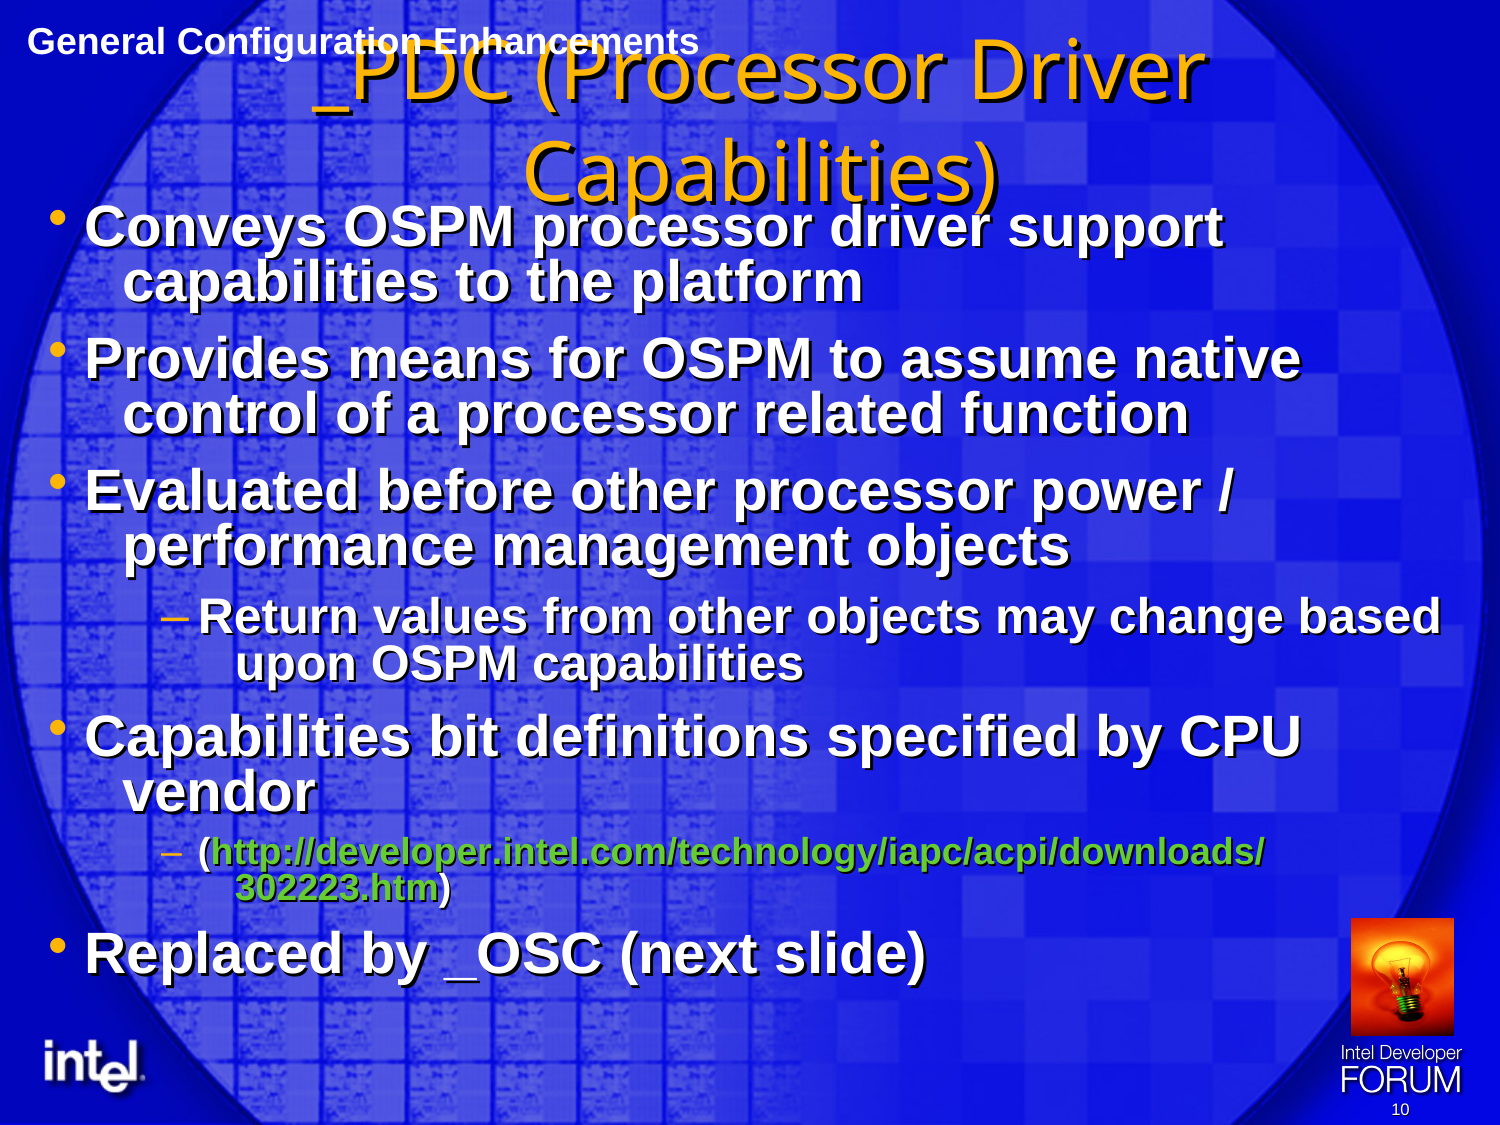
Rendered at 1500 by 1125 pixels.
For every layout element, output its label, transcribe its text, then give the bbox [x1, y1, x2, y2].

text_box General Configuration Enhancements [12, 12, 719, 71]
picture [0, 0, 1500, 1125]
